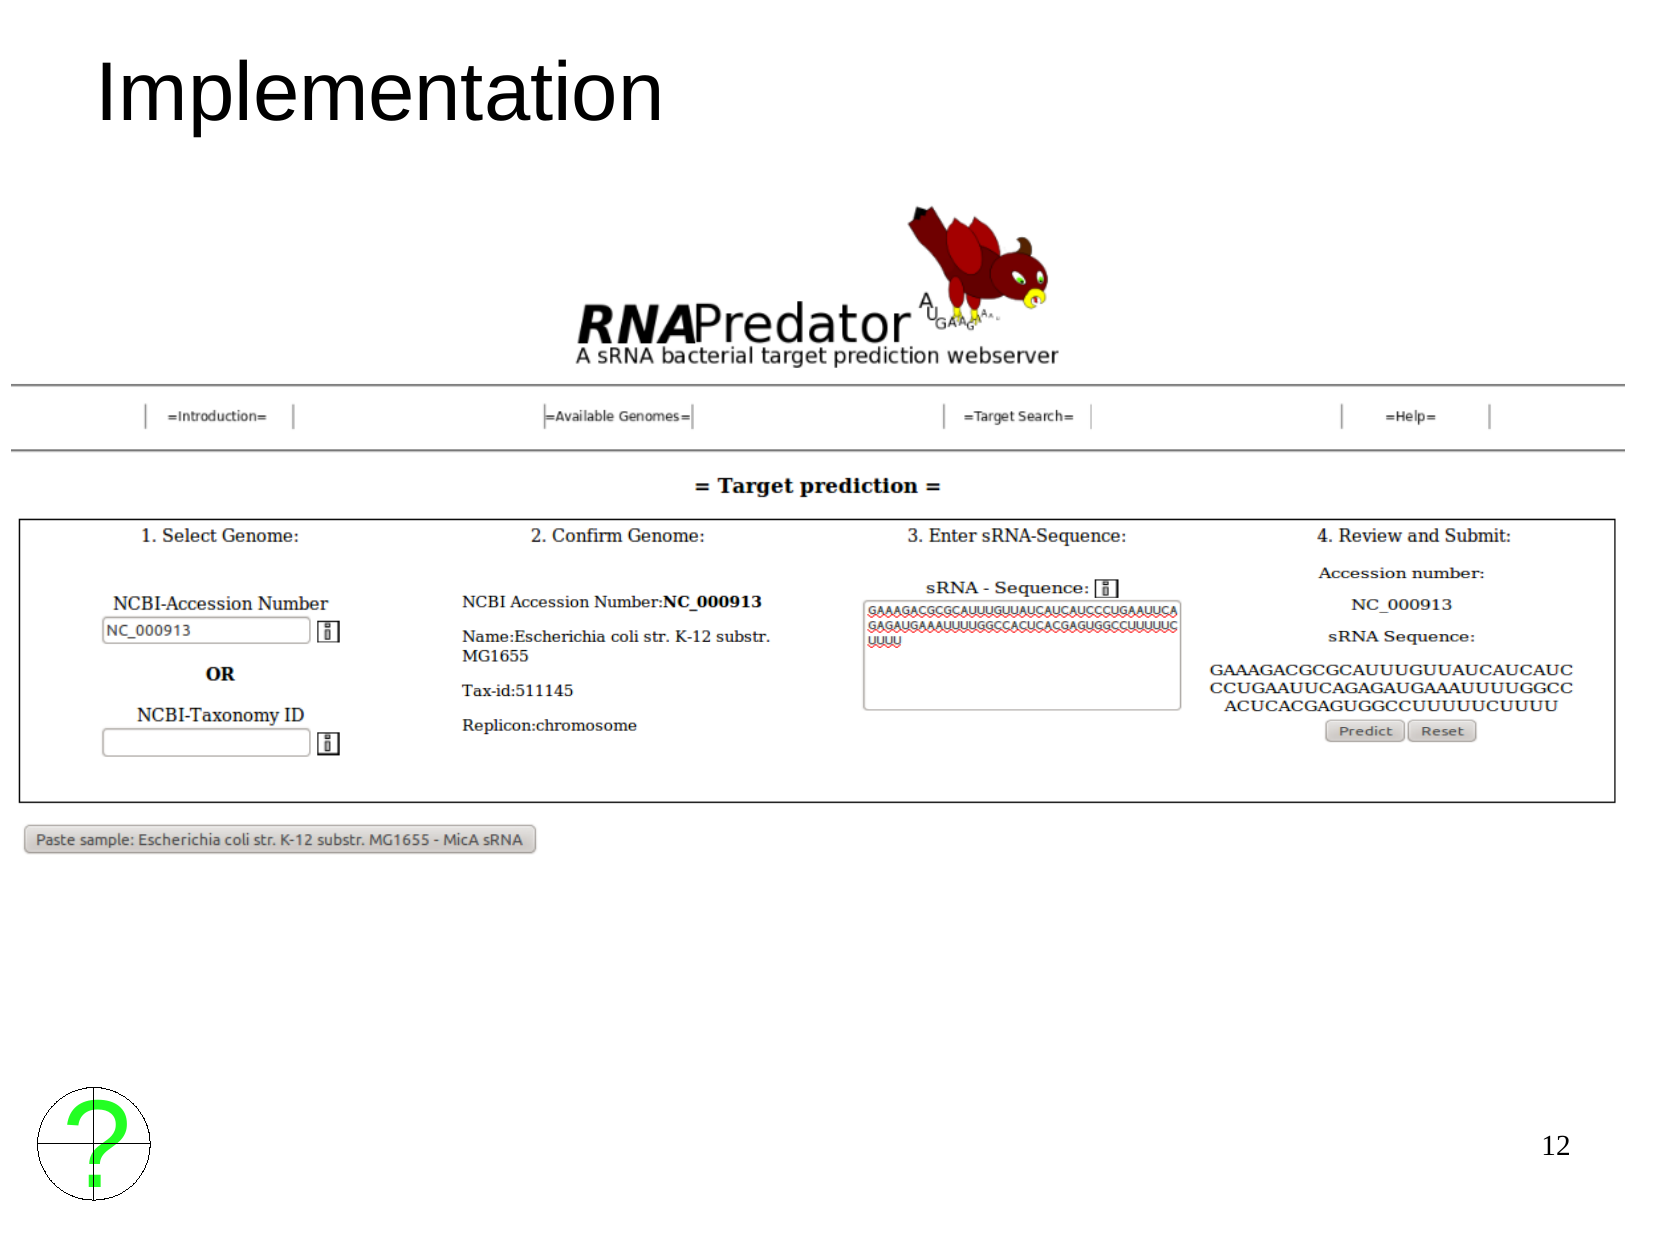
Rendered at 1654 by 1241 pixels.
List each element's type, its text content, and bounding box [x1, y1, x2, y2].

text_box ? [94, 1144, 101, 1150]
text_box ? [37, 1144, 93, 1201]
text_box ? [37, 1087, 93, 1143]
text_box ? [94, 1144, 151, 1201]
picture [11, 198, 1625, 863]
text_box ? [94, 1109, 116, 1143]
text_box ? [94, 1087, 151, 1143]
text_box Implementation [75, 37, 680, 146]
